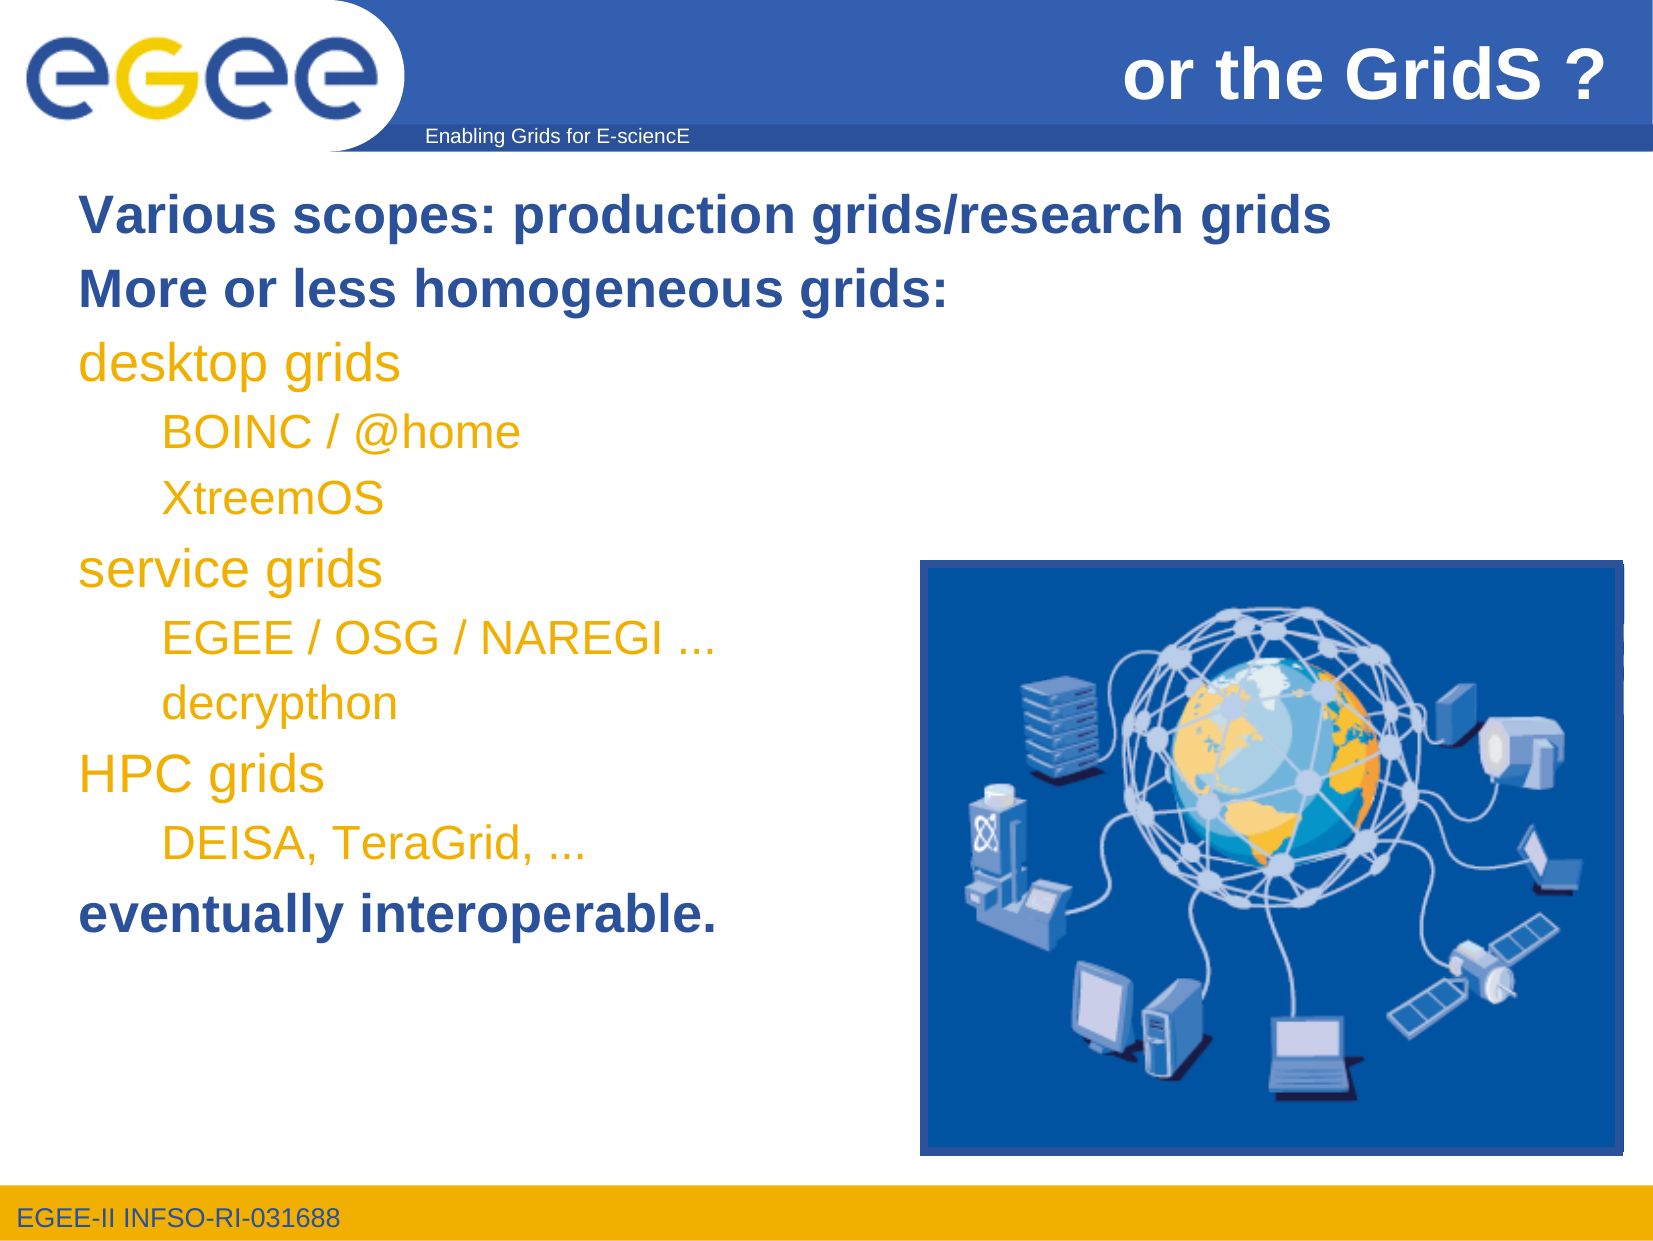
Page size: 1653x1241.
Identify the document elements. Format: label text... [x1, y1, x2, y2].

picture [20, 33, 385, 123]
picture [928, 568, 1615, 1147]
title or the GridS ? [407, 11, 1626, 137]
list Various scopes: production grids/research grids More or less homogeneous grids: desktop grids BOINC / @home XtreemOS service grids EGEE / OSG / NAREGI ... decrypthon HPC grids DEISA, TeraGrid, ... eventually interoperable. [62, 176, 1616, 1159]
